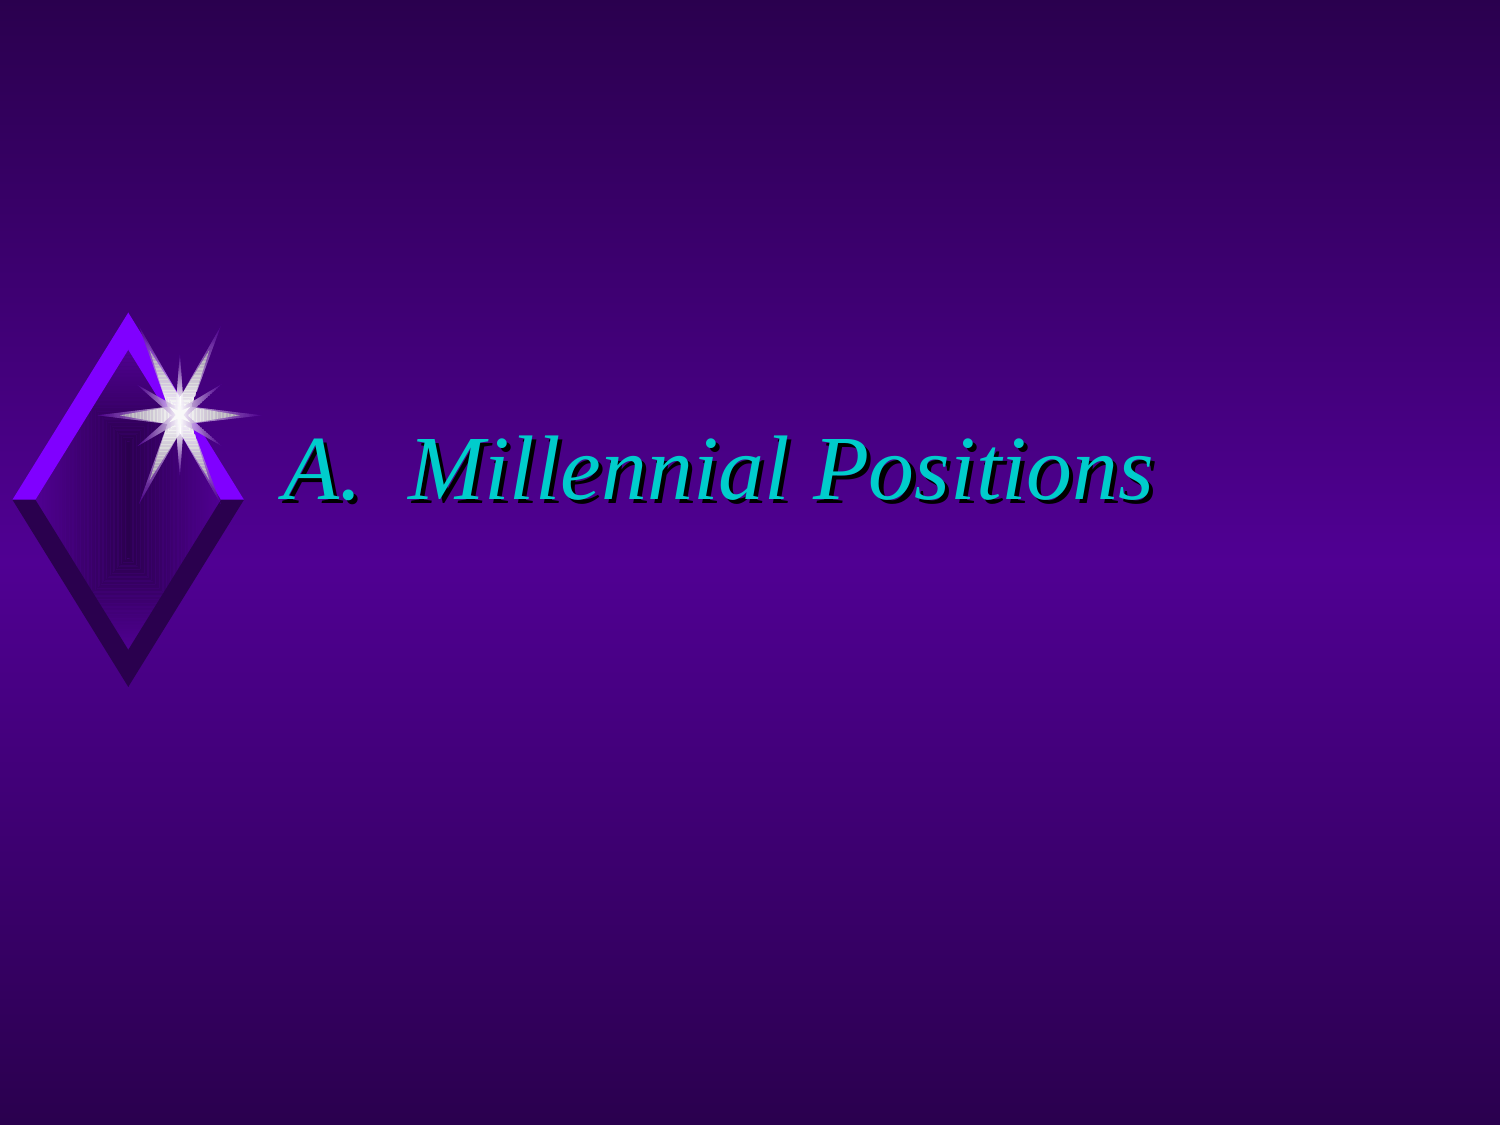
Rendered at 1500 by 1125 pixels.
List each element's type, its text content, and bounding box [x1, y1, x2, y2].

title A. Millennial Positions [268, 374, 1494, 563]
